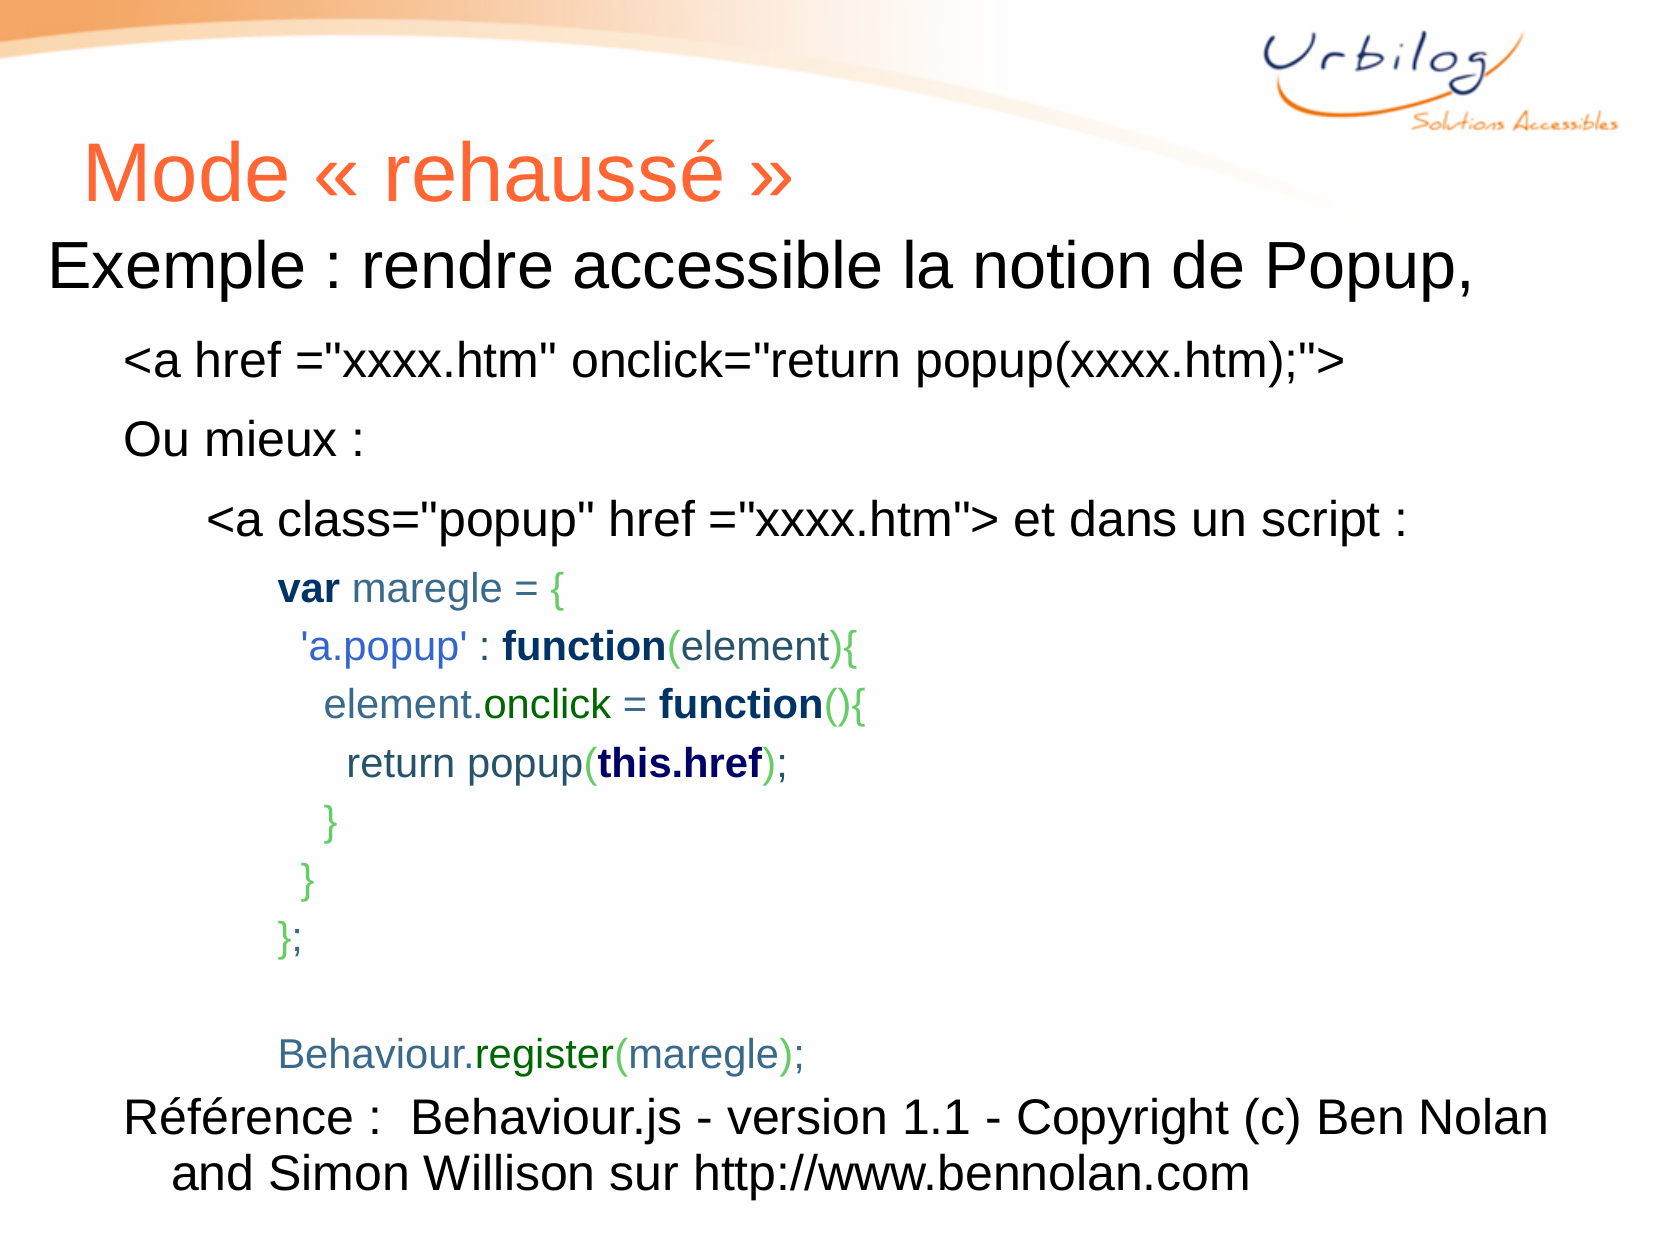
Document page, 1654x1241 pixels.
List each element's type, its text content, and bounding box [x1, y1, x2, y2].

list Exemple : rendre accessible la notion de Popup, <a href ="xxxx.htm" onclick="return popup(xxxx.htm);"> Ou mieux : <a class="popup" href ="xxxx.htm"> et dans un script : var maregle = { 'a.popup' : function(element){ element.onclick = function(){ return popup(this.href); } } }; Behaviour.register(maregle); Référence : Behaviour.js - version 1.1 - Copyright (c) Ben Nolan and Simon Willison sur http://www.bennolan.com [29, 228, 1625, 1208]
picture [0, 0, 1654, 1241]
title Mode « rehaussé » [82, 88, 1625, 228]
